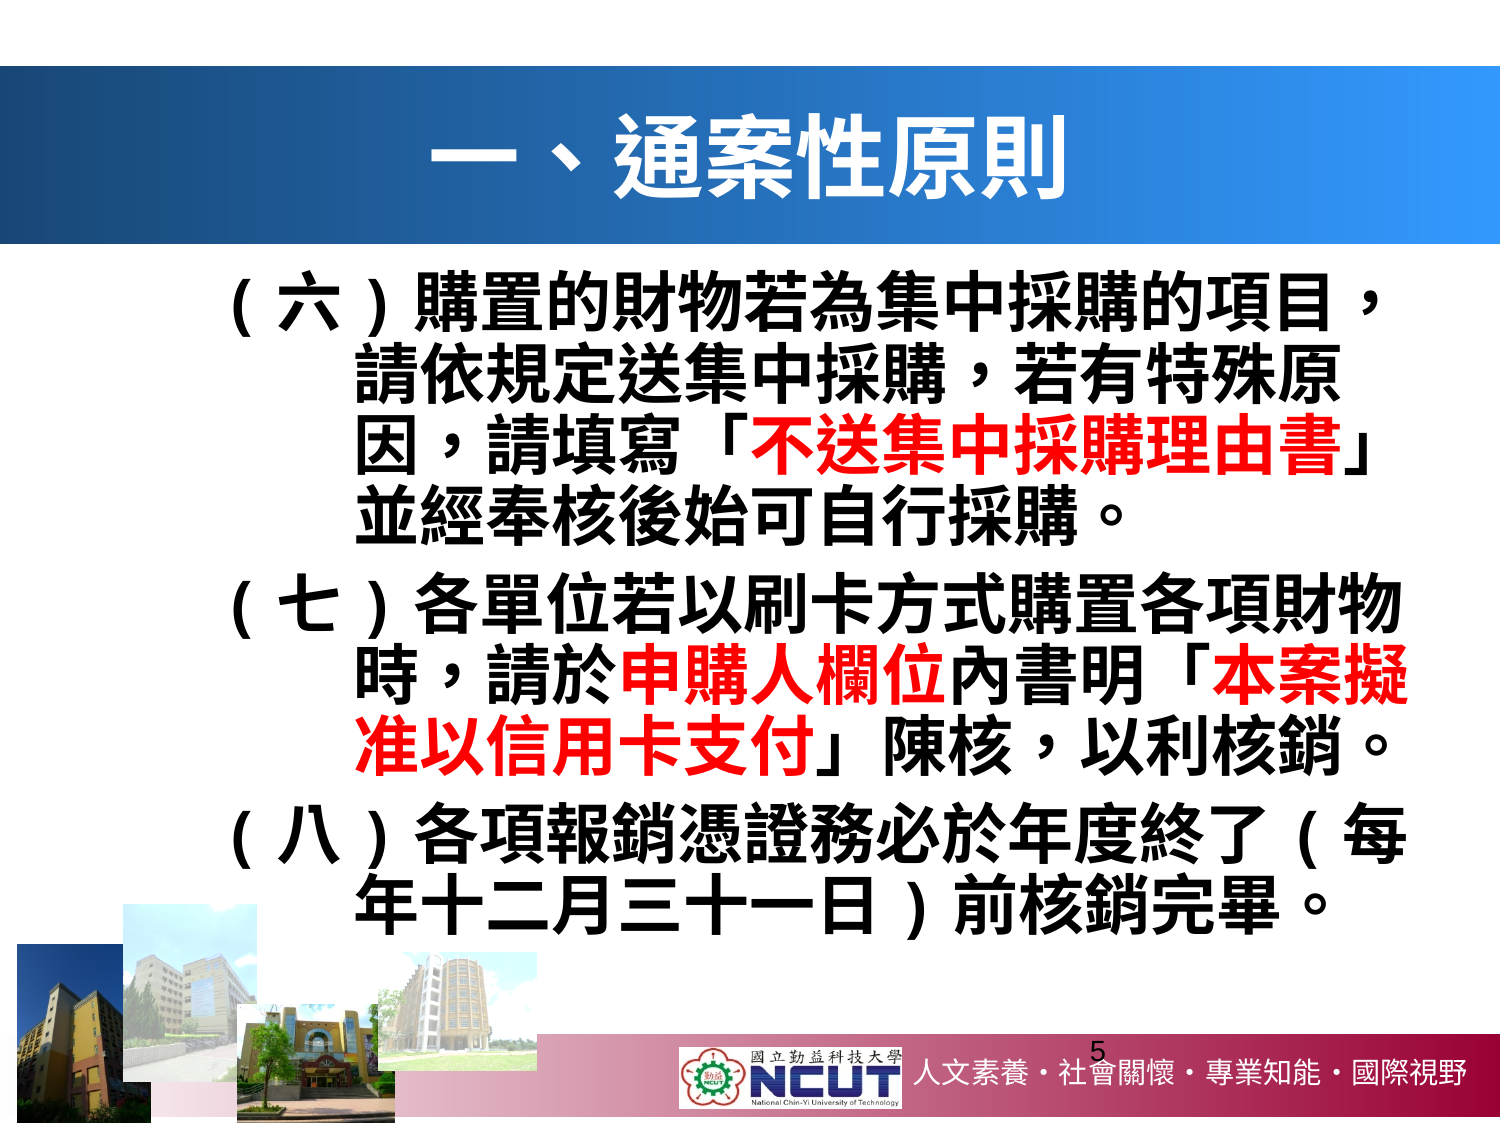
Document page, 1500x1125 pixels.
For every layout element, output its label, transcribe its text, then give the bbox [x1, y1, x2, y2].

list (六)購置的財物若為集中採購的項目，請依規定送集中採購，若有特殊原因，請填寫「不送集中採購理由書」並經奉核後始可自行採購。 (七)各單位若以刷卡方式購置各項財物時，請於申購人欄位內書明「本案擬准以信用卡支付」陳核，以利核銷。 (八)各項報銷憑證務必於年度終了(每年十二月三十一日)前核銷完畢。 [75, 262, 1426, 1005]
title 一、通案性原則 [0, 66, 1500, 244]
text_box [1074, 1024, 1426, 1103]
